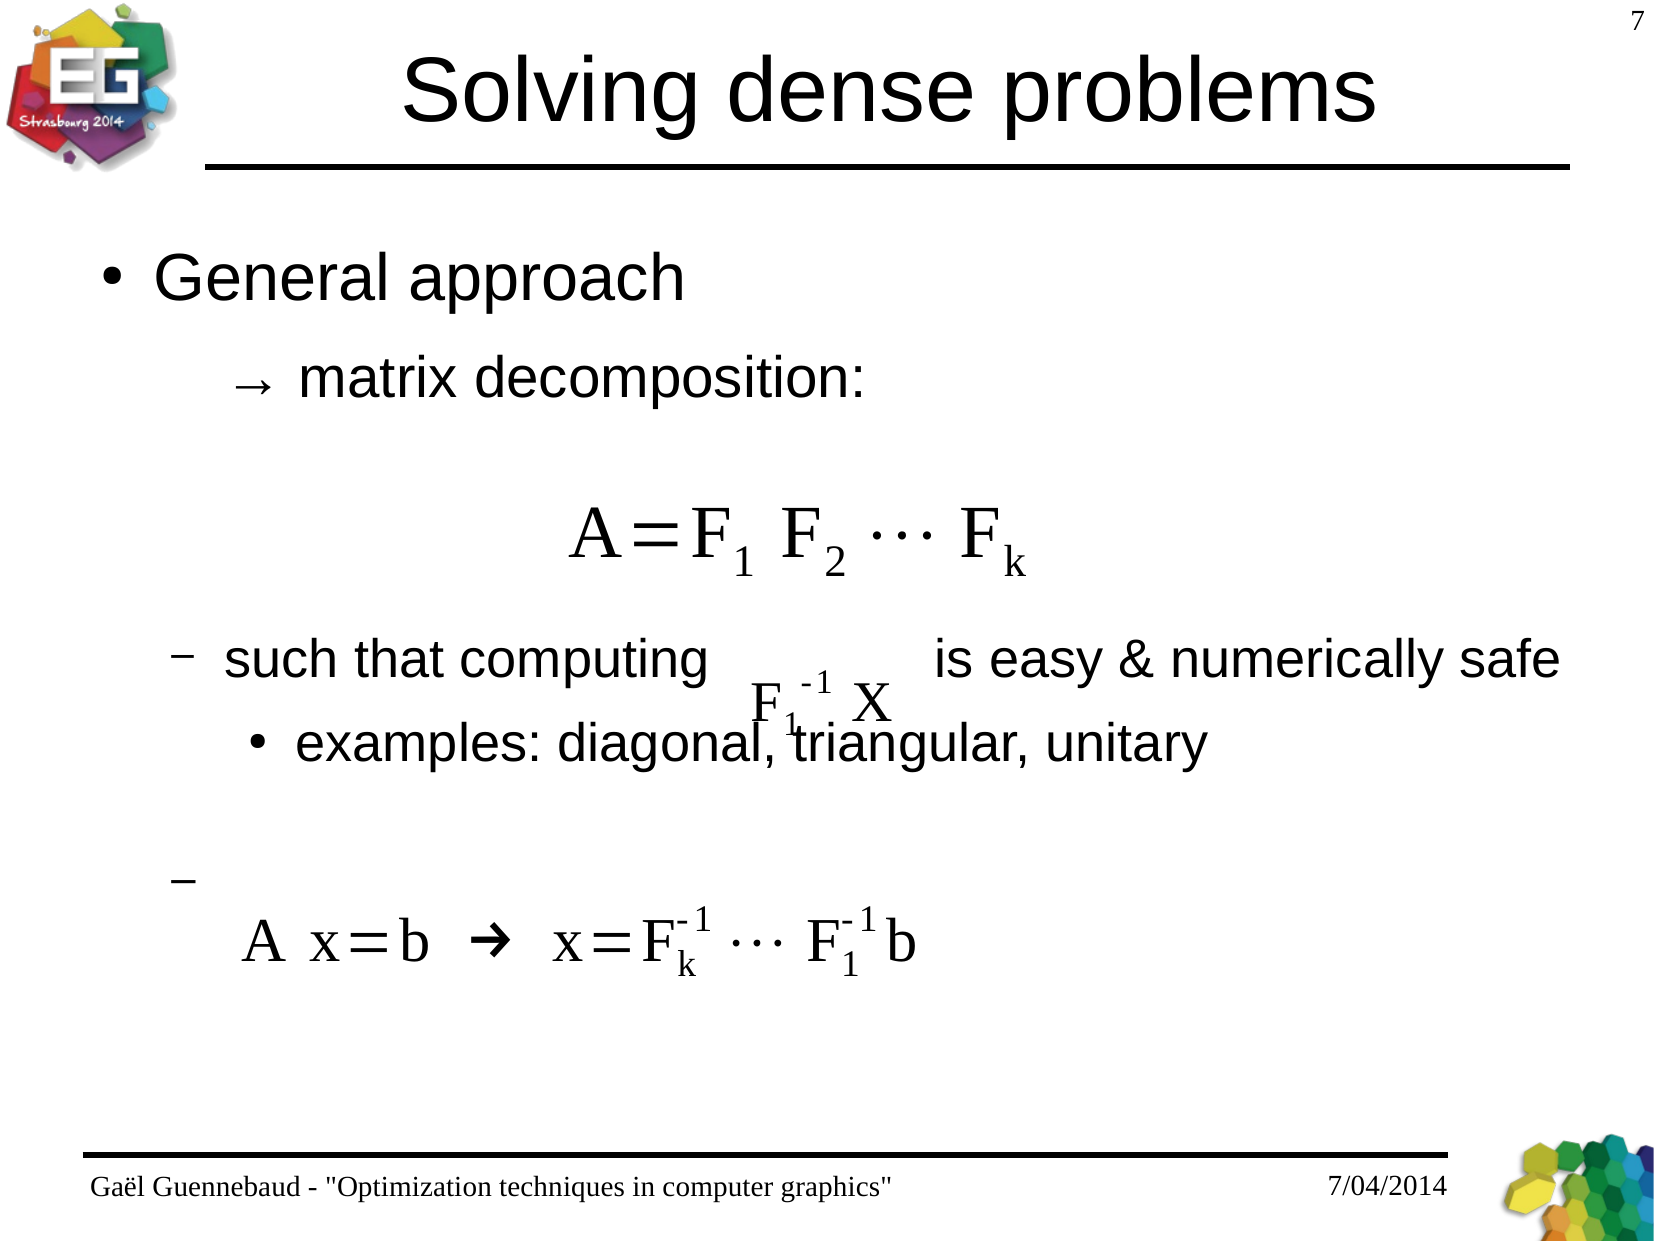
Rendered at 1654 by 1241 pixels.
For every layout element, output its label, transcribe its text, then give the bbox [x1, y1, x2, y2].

chart [559, 491, 1035, 586]
picture [1499, 1128, 1654, 1241]
list General approach → matrix decomposition: such that computing is easy & numerically safe examples: diagonal, triangular, unitary [82, 240, 1571, 1126]
picture [0, 0, 180, 180]
chart [233, 897, 925, 985]
chart [742, 662, 902, 744]
title Solving dense problems [210, 31, 1571, 148]
